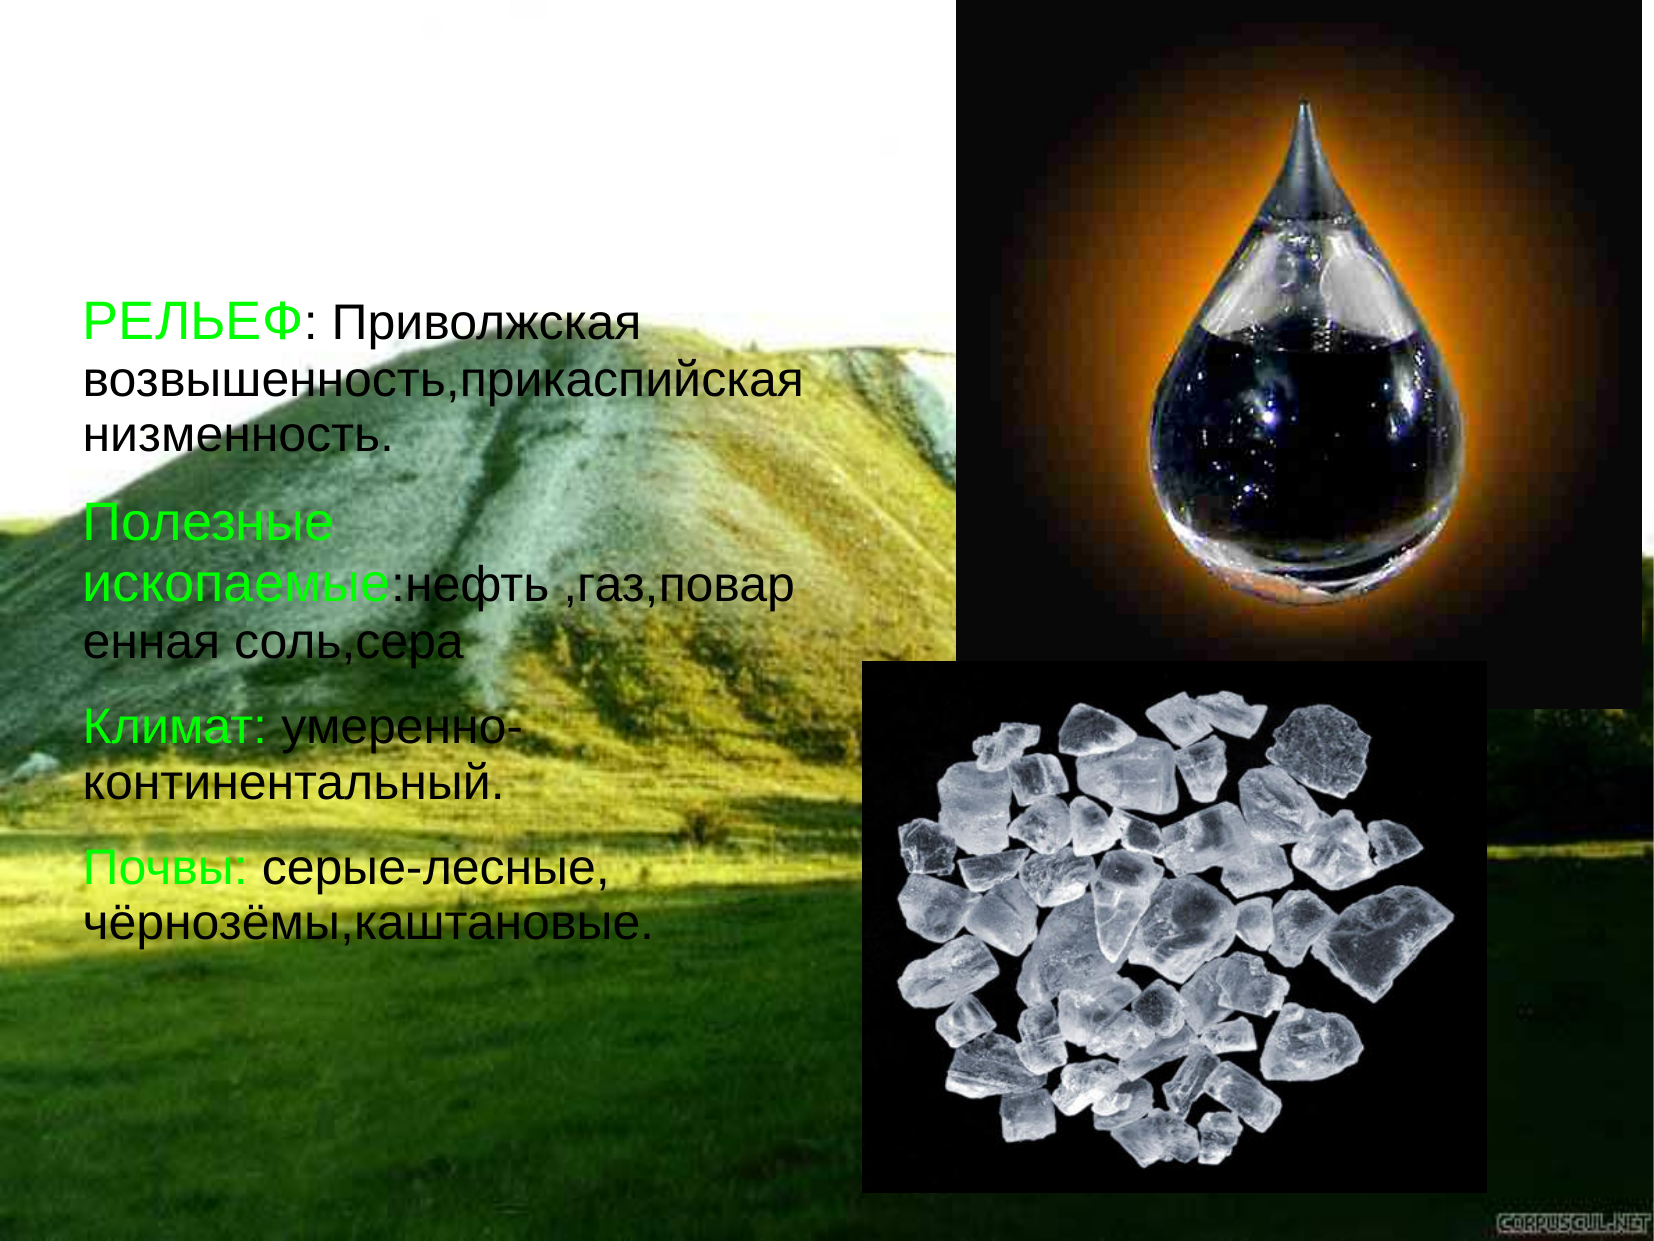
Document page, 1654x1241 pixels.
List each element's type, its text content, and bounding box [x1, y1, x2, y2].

list РЕЛЬЕФ: Приволжская возвышенность,прикаспийская низменность. Полезные ископаемые:нефть ,газ,поваренная соль,сера Климат: умеренно-континентальный. Почвы: серые-лесные, чёрнозёмы,каштановые. [82, 290, 809, 1122]
picture [0, 0, 1654, 1241]
